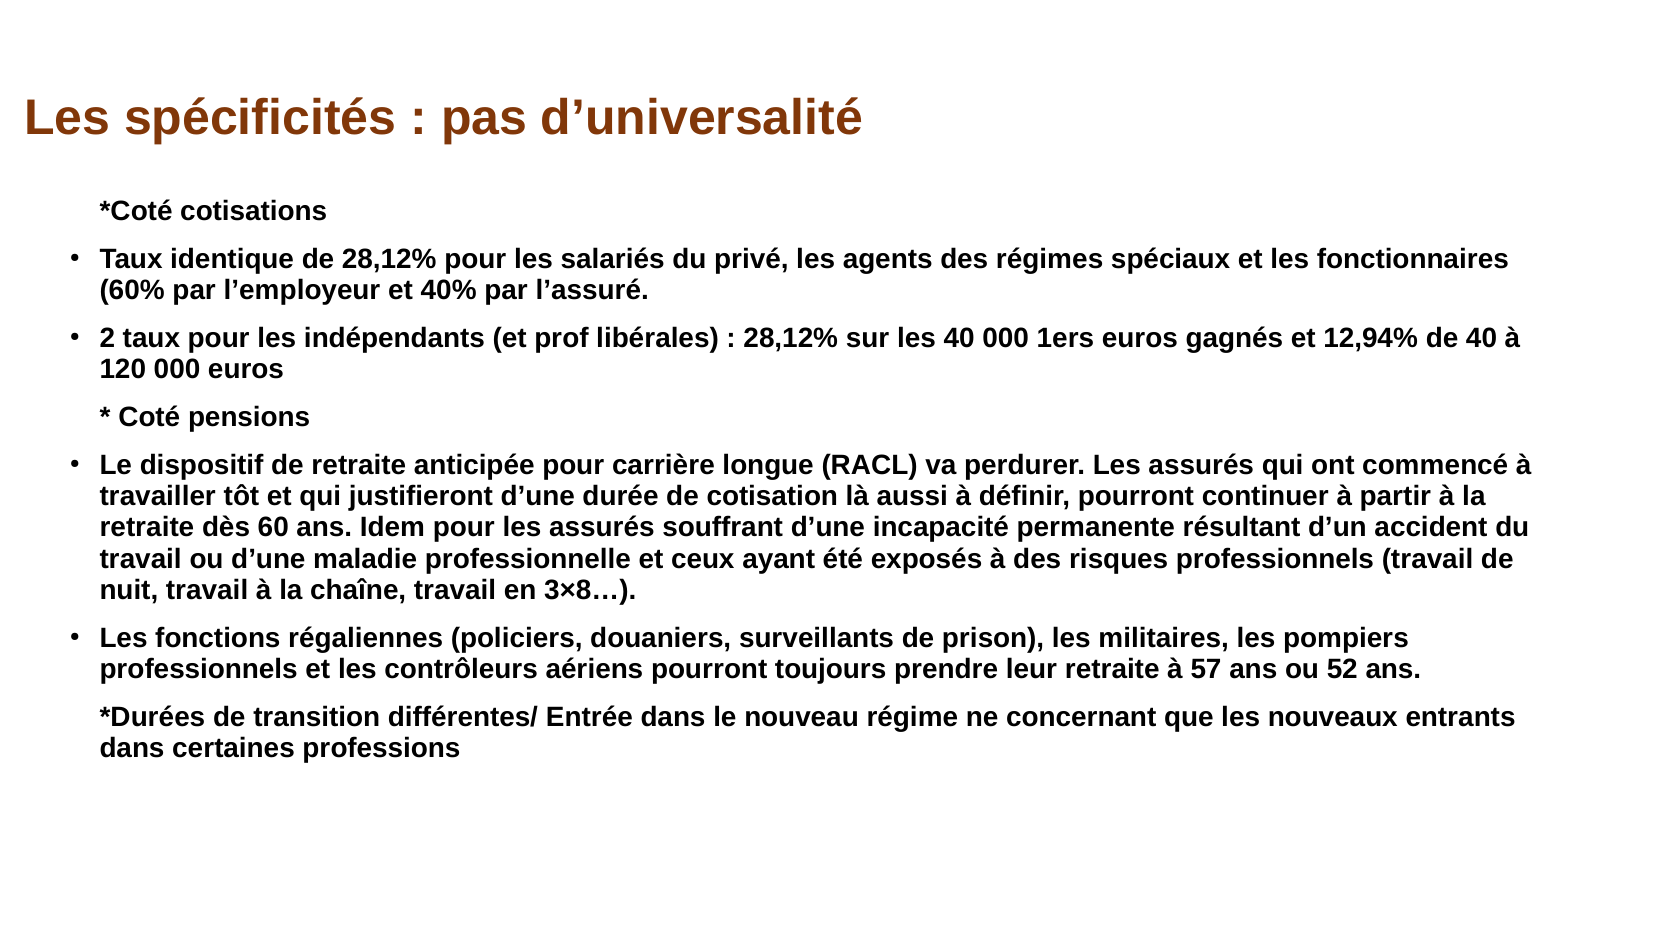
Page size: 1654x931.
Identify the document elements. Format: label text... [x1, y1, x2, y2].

title Les spécificités : pas d’universalité [0, 39, 1189, 196]
list *Coté cotisations Taux identique de 28,12% pour les salariés du privé, les agents des régimes spéciaux et les fonctionnaires (60% par l’employeur et 40% par l’assuré. 2 taux pour les indépendants (et prof libérales) : 28,12% sur les 40 000 1ers euros gagnés et 12,94% de 40 à 120 000 euros * Coté pensions Le dispositif de retraite anticipée pour carrière longue (RACL) va perdurer. Les assurés qui ont commencé à travailler tôt et qui justifieront d’une durée de cotisation là aussi à définir, pourront continuer à partir à la retraite dès 60 ans. Idem pour les assurés souffrant d’une incapacité permanente résultant d’un accident du travail ou d’une maladie professionnelle et ceux ayant été exposés à des risques professionnels (travail de nuit, travail à la chaîne, travail en 3×8…). Les fonctions régaliennes (policiers, douaniers, surveillants de prison), les militaires, les pompiers professionnels et les contrôleurs aériens pourront toujours prendre leur retraite à 57 ans ou 52 ans. *Durées de transition différentes/ Entrée dans le nouveau régime ne concernant que les nouveaux entrants dans certaines professions [60, 195, 1546, 766]
